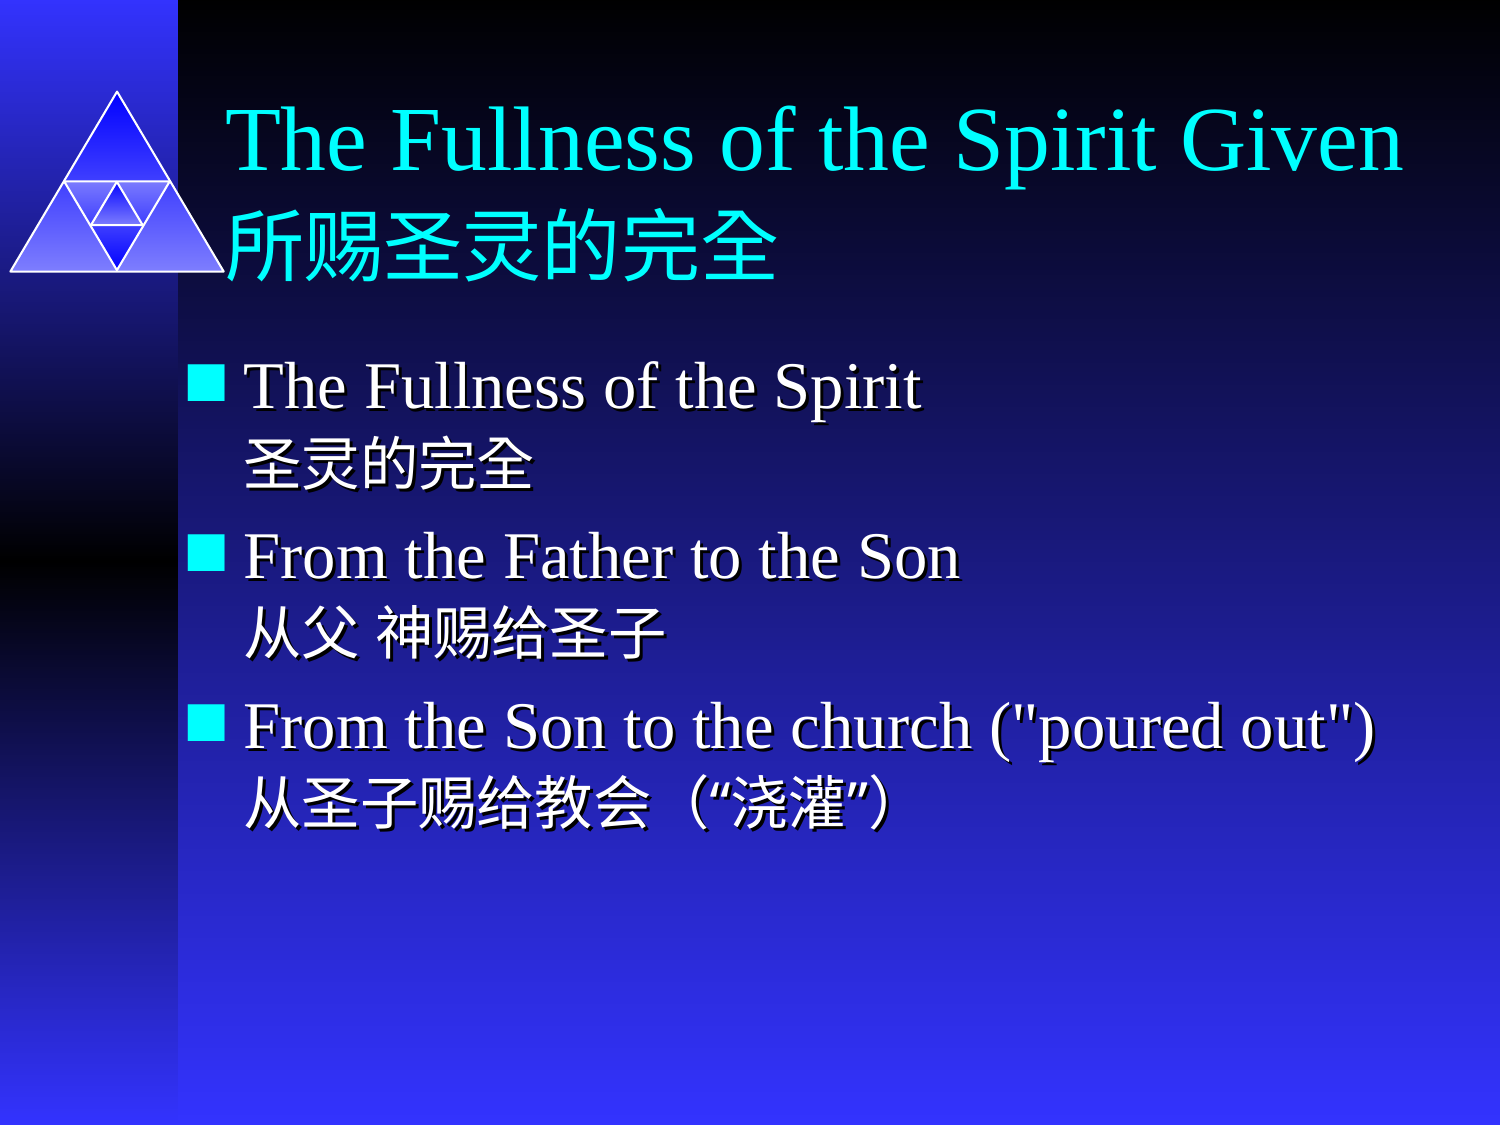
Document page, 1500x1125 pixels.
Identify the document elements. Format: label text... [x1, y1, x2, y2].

list The Fullness of the Spirit 圣灵的完全 From the Father to the Son 从父 神赐给圣子 From the Son to the church ("poured out") 从圣子赐给教会（“浇灌”） [187, 348, 1463, 1024]
title The Fullness of the Spirit Given 所赐圣灵的完全 [225, 88, 1463, 299]
